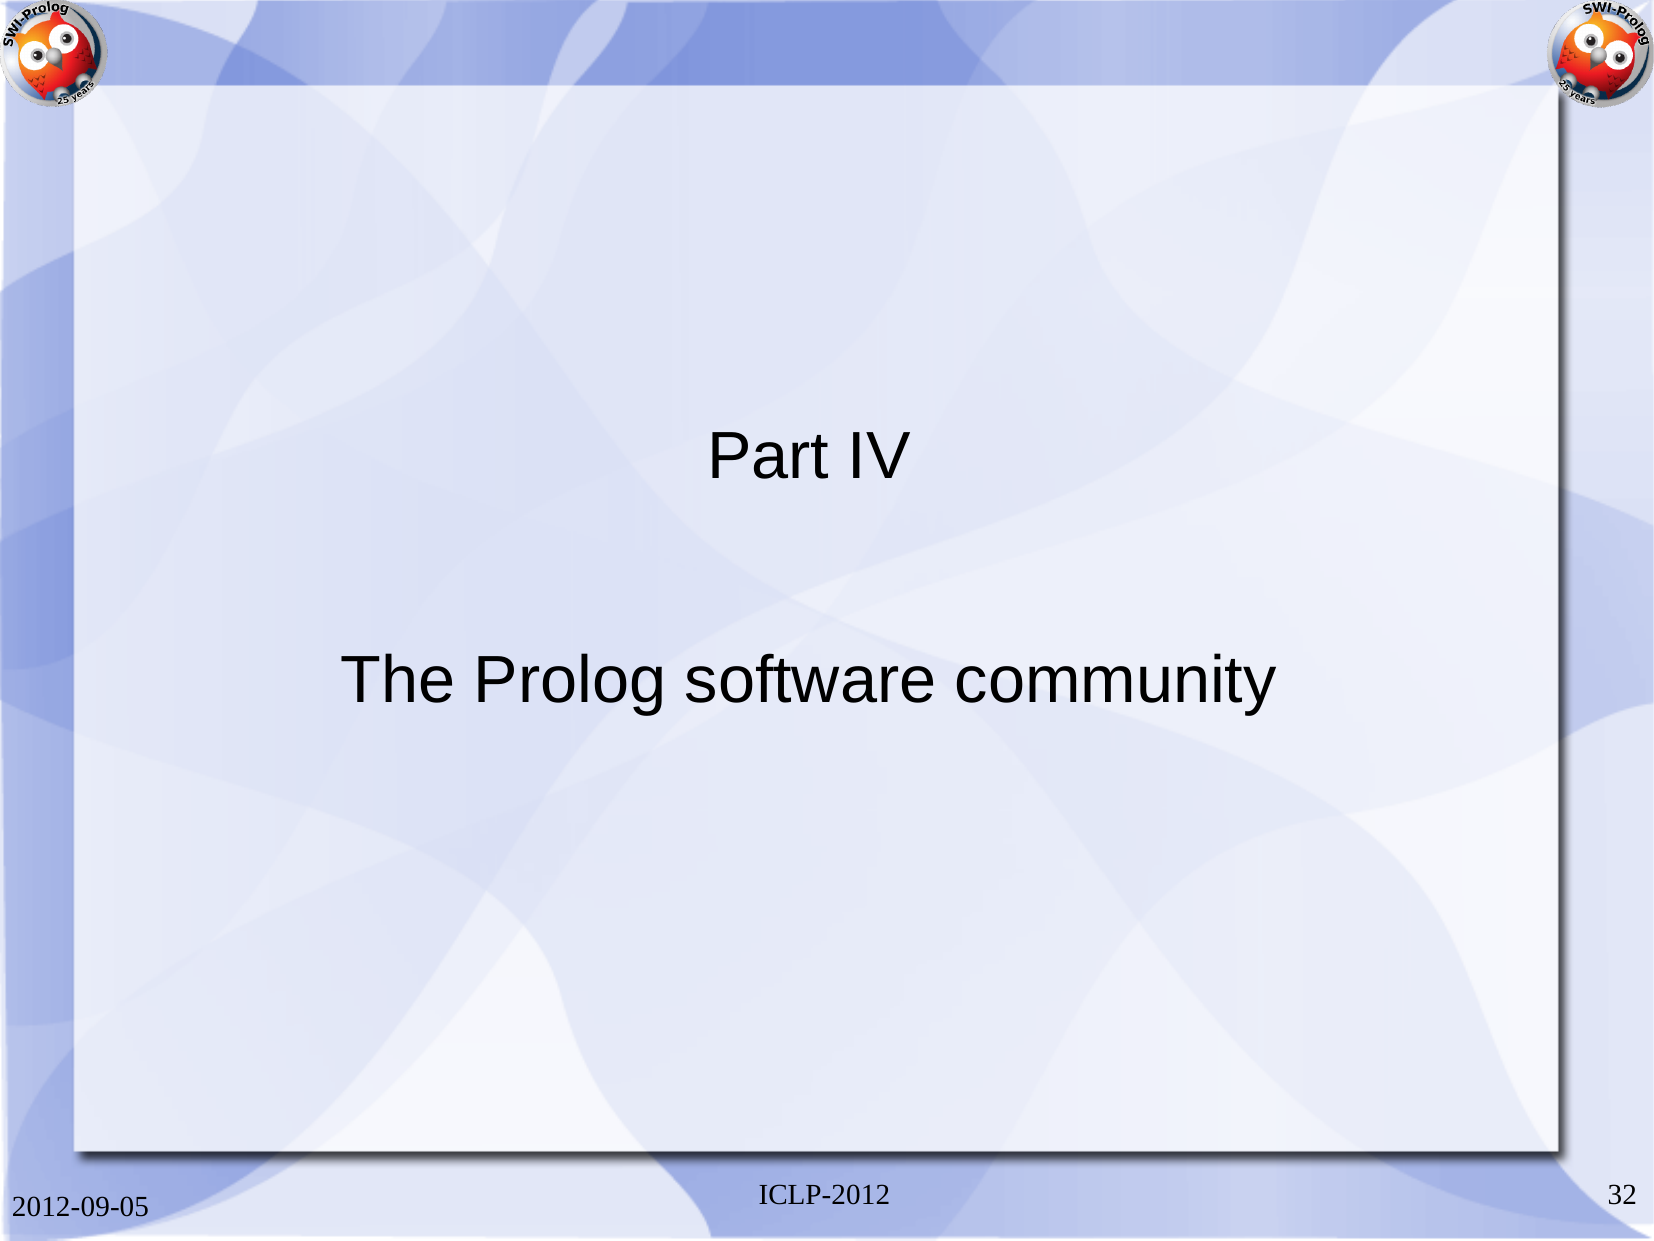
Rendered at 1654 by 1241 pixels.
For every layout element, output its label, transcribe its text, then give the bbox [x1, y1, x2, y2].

picture [0, 0, 1654, 1241]
subtitle Part IV The Prolog software community [82, 90, 1536, 1045]
